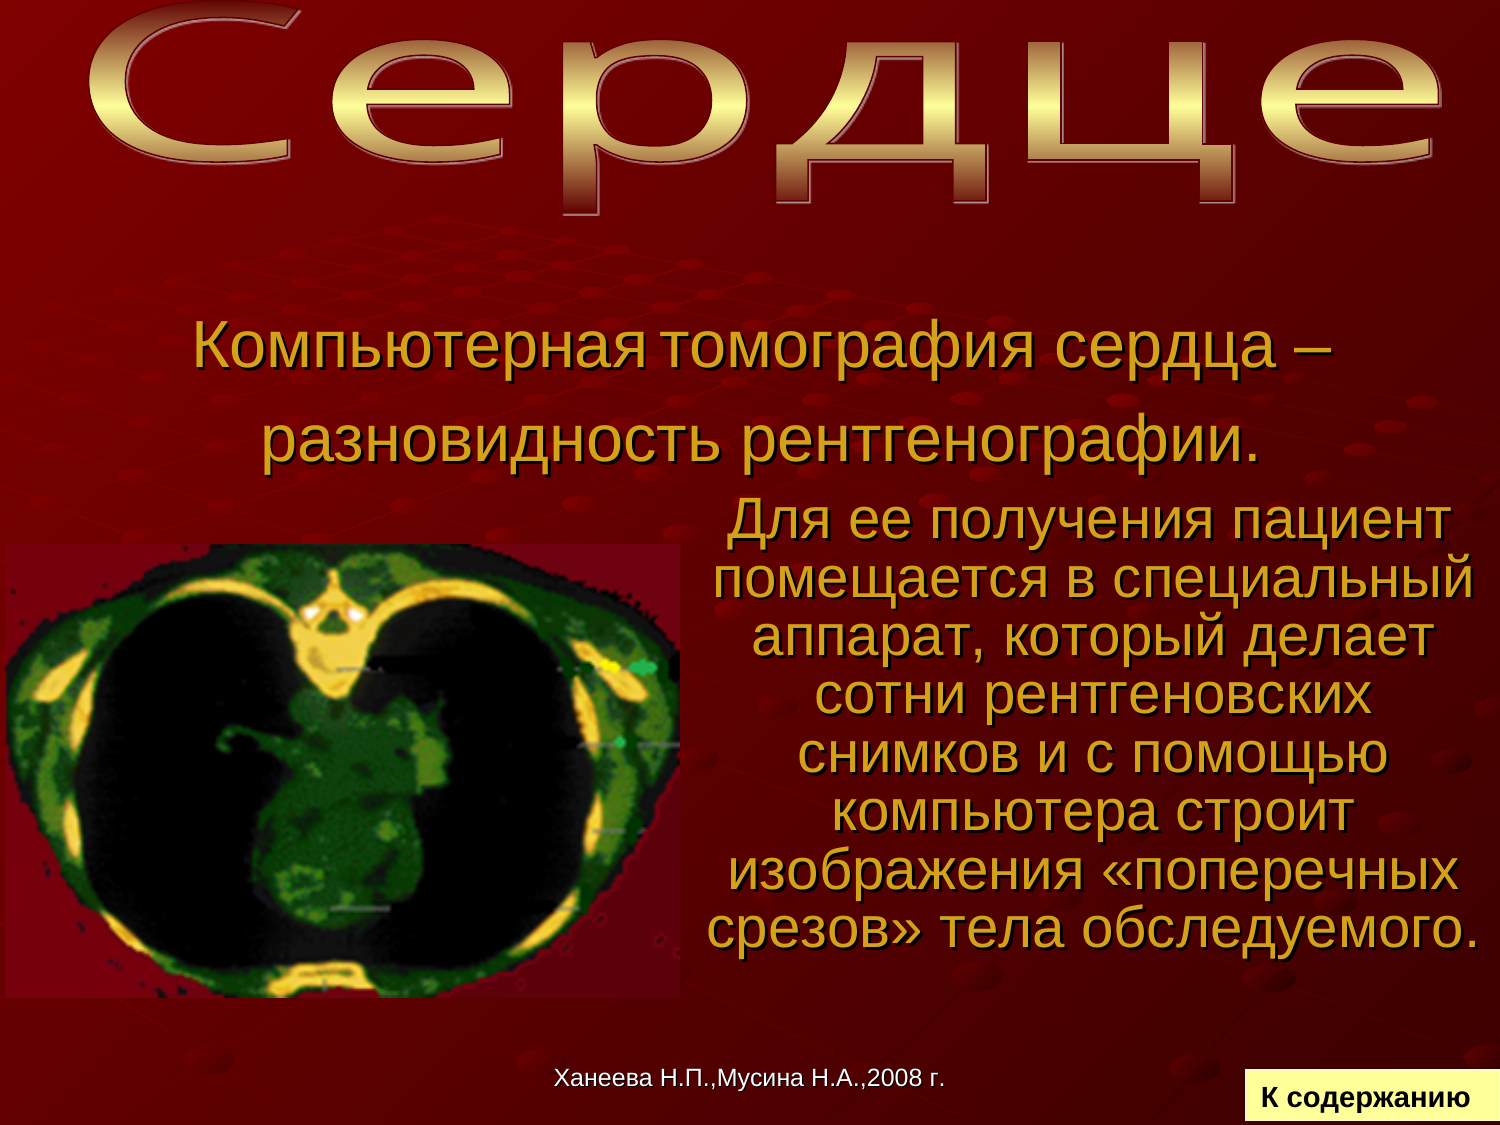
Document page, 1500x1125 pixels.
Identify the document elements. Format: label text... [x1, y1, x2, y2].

text_box Сердце [1026, 41, 1233, 201]
picture [5, 544, 680, 998]
text_box К содержанию [1246, 1070, 1500, 1121]
text_box Компьютерная томография сердца – разновидность рентгенографии. [171, 292, 1353, 483]
text_box Сердце [775, 41, 986, 201]
text_box Сердце [1260, 39, 1439, 163]
text_box Сердце [562, 39, 747, 213]
text_box Сердце [331, 39, 510, 163]
list Для ее получения пациент помещается в специальный аппарат, который делает сотни рентгеновских снимков и с помощью компьютера строит изображения «поперечных срезов» тела обследуемого. [631, 484, 1500, 1125]
text_box Сердце [88, 0, 299, 163]
